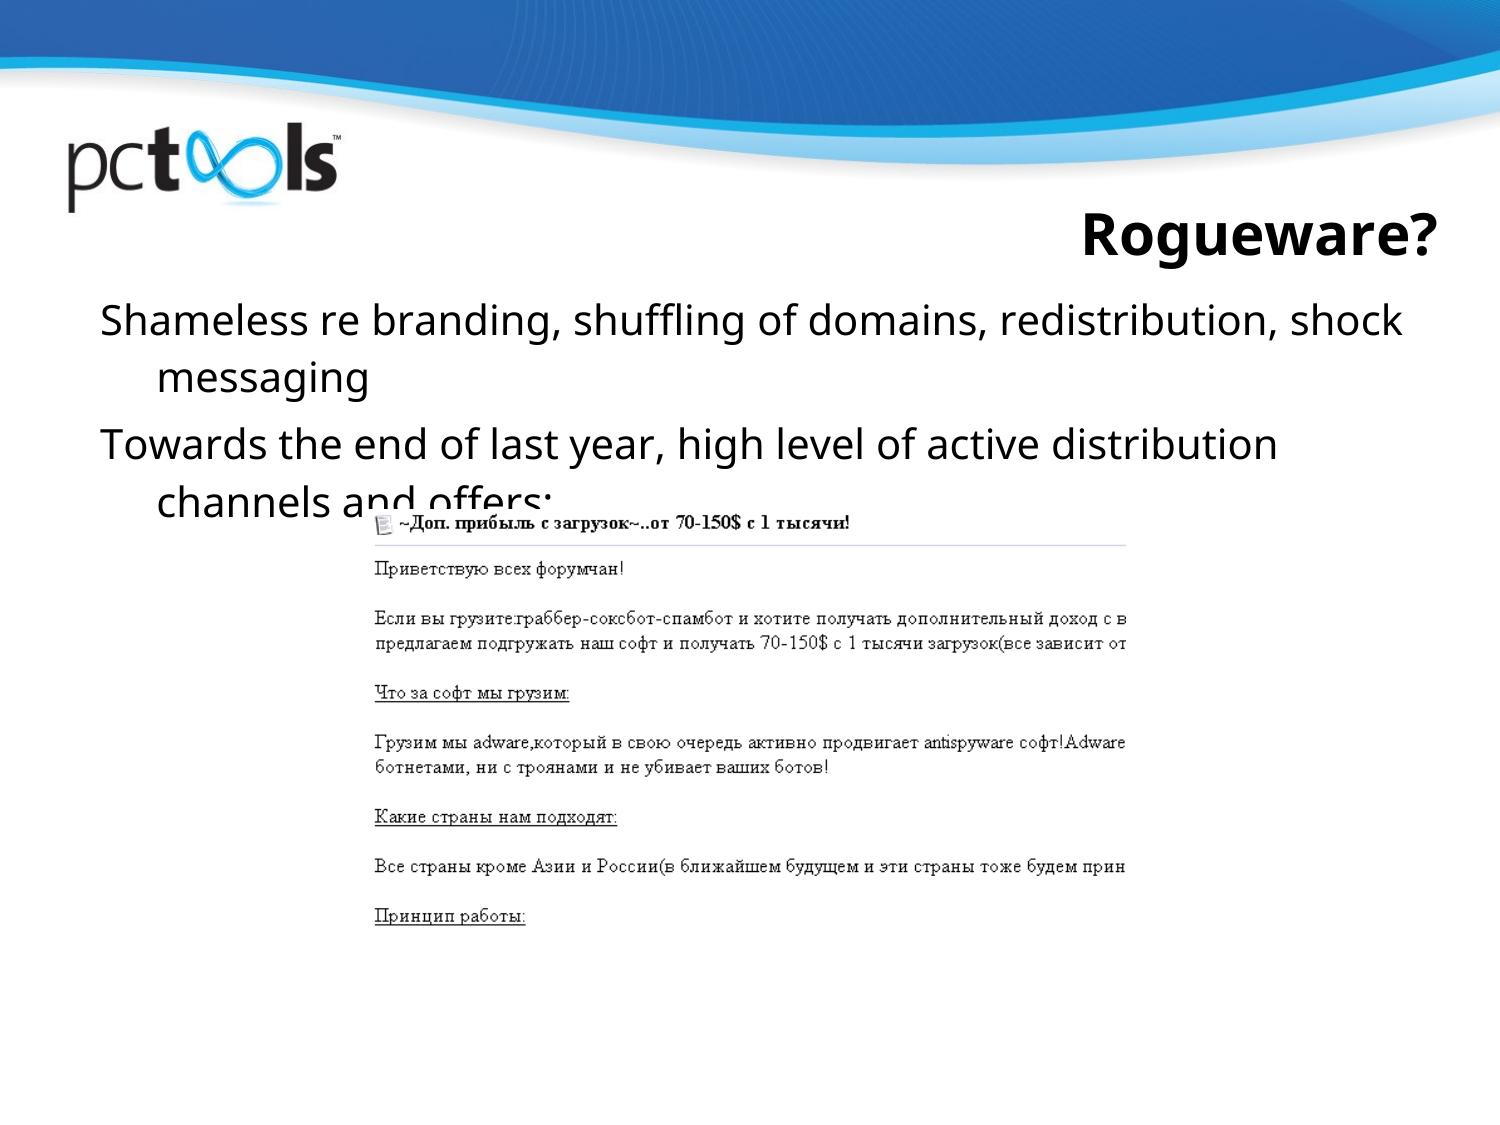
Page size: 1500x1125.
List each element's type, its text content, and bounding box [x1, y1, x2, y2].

list Shameless re branding, shuffling of domains, redistribution, shock messaging Towards the end of last year, high level of active distribution channels and offers: [100, 290, 1451, 1019]
title Rogueware? [88, 146, 1439, 319]
picture [0, 0, 1500, 222]
picture [194, 138, 207, 146]
picture [365, 509, 1126, 938]
